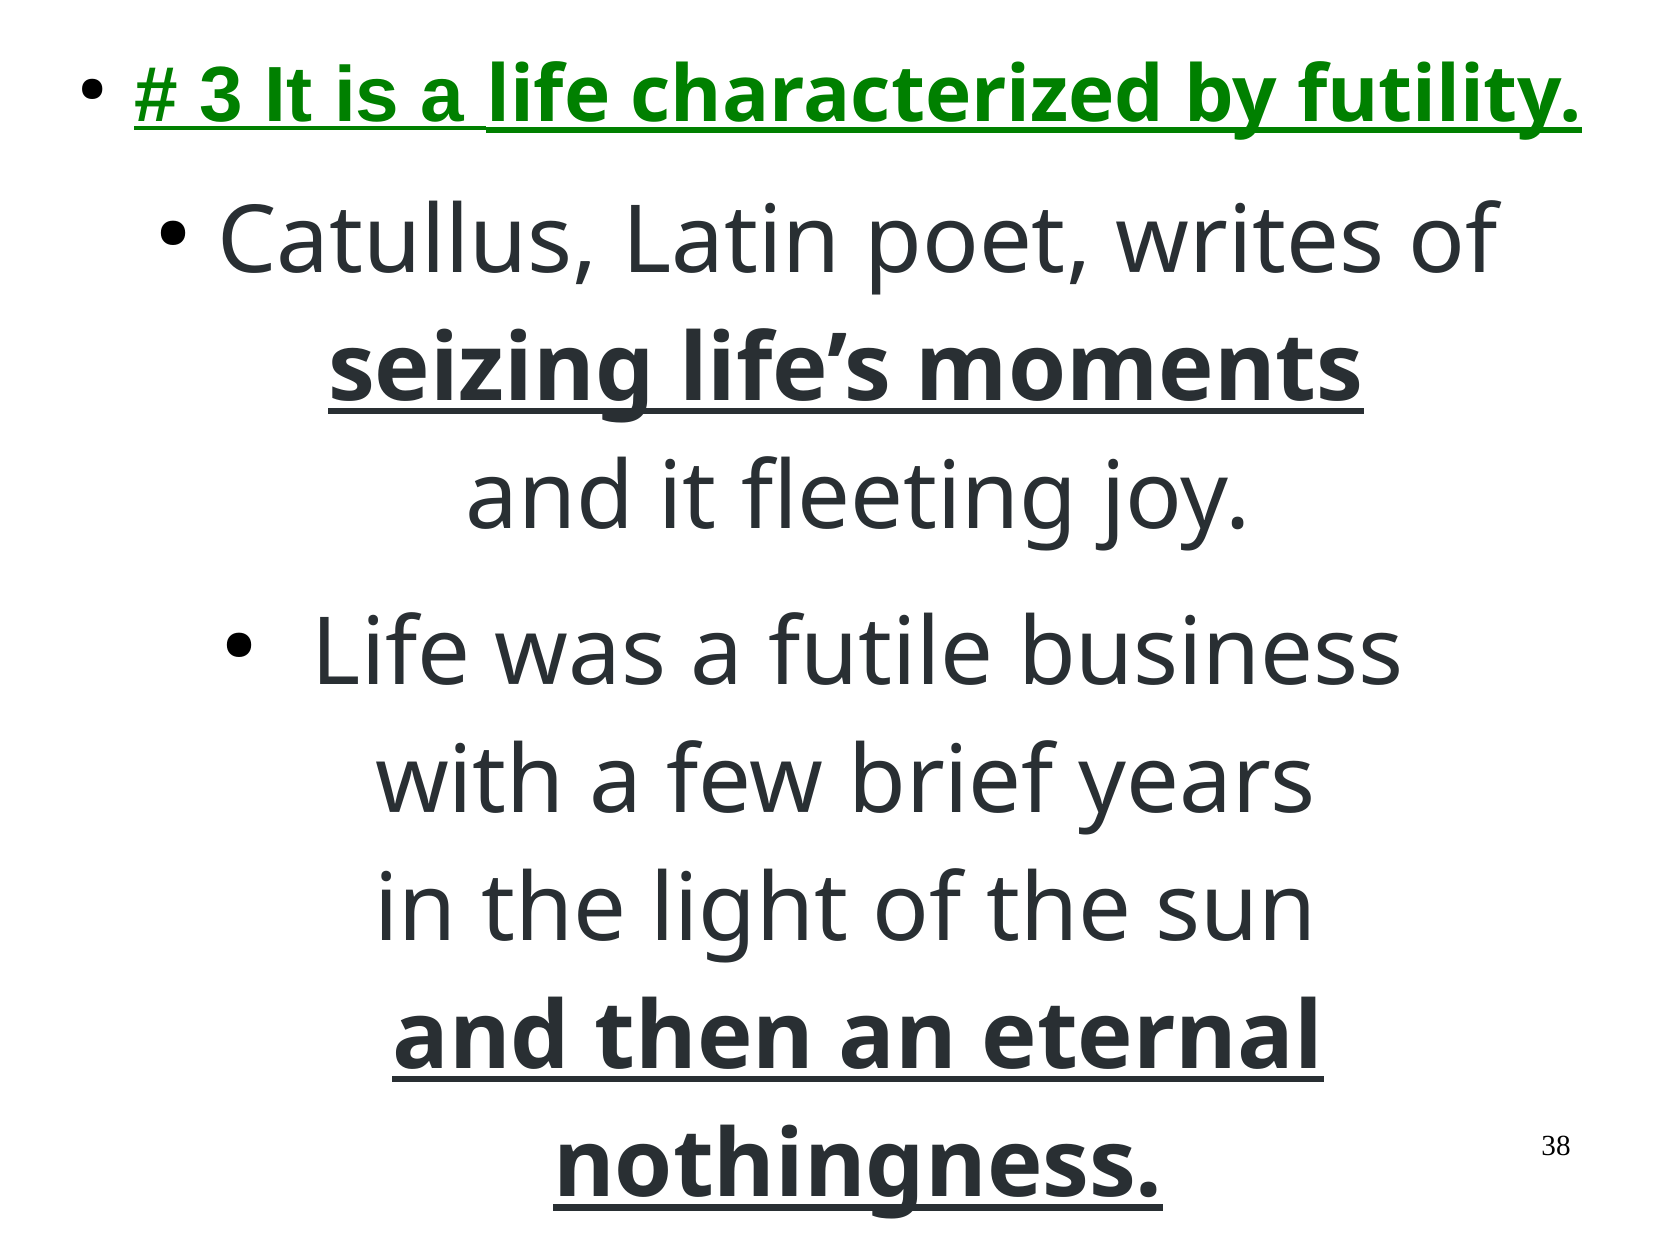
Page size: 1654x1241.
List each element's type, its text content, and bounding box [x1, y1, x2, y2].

list # 3 It is a life characterized by futility. Catullus, Latin poet, writes of seizing life’s moments and it fleeting joy. Life was a futile business with a few brief years in the light of the sun and then an eternal nothingness. [37, 37, 1613, 1238]
